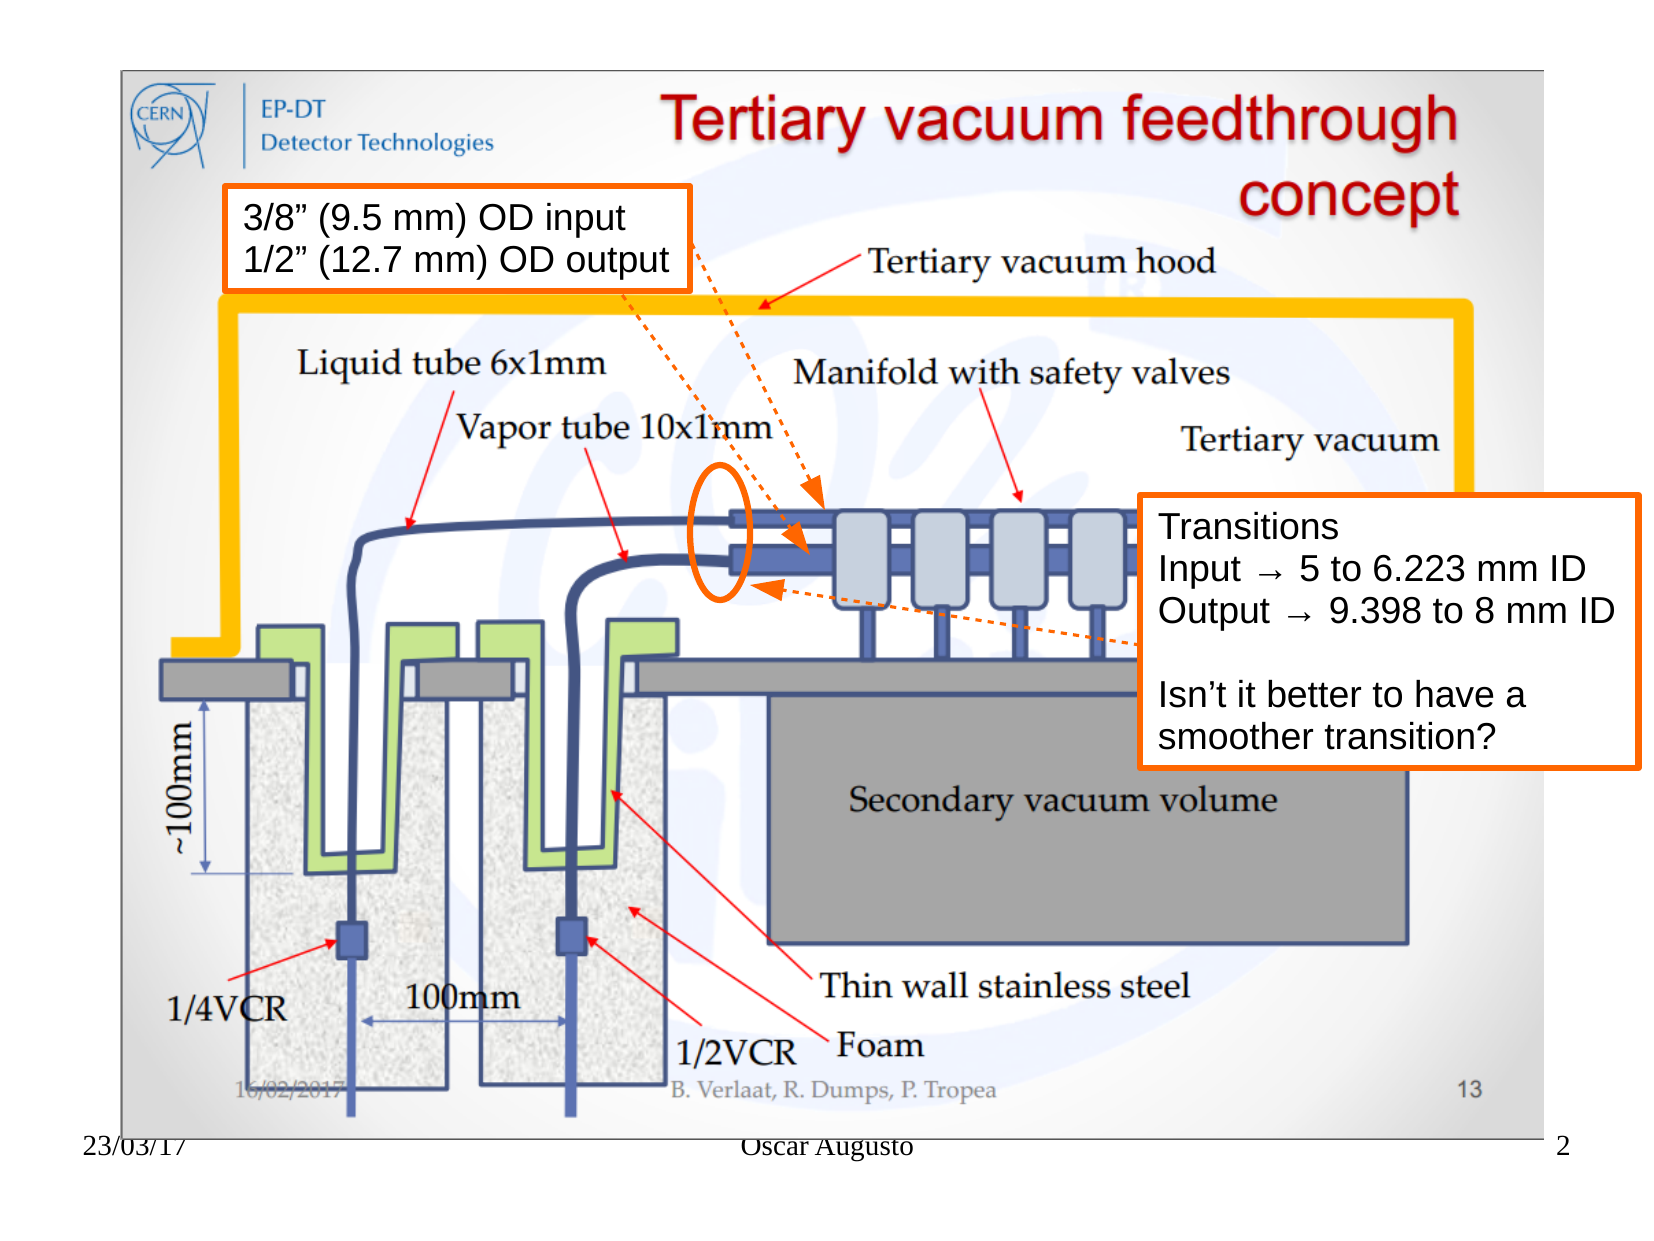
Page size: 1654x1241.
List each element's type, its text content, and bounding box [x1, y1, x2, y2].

text_box 3/8” (9.5 mm) OD input 1/2” (12.7 mm) OD output [225, 186, 691, 292]
text_box Transitions Input → 5 to 6.223 mm ID Output → 9.398 to 8 mm ID Isn’t it better to have a smoother transition? [1140, 495, 1639, 768]
picture [120, 70, 1544, 1141]
